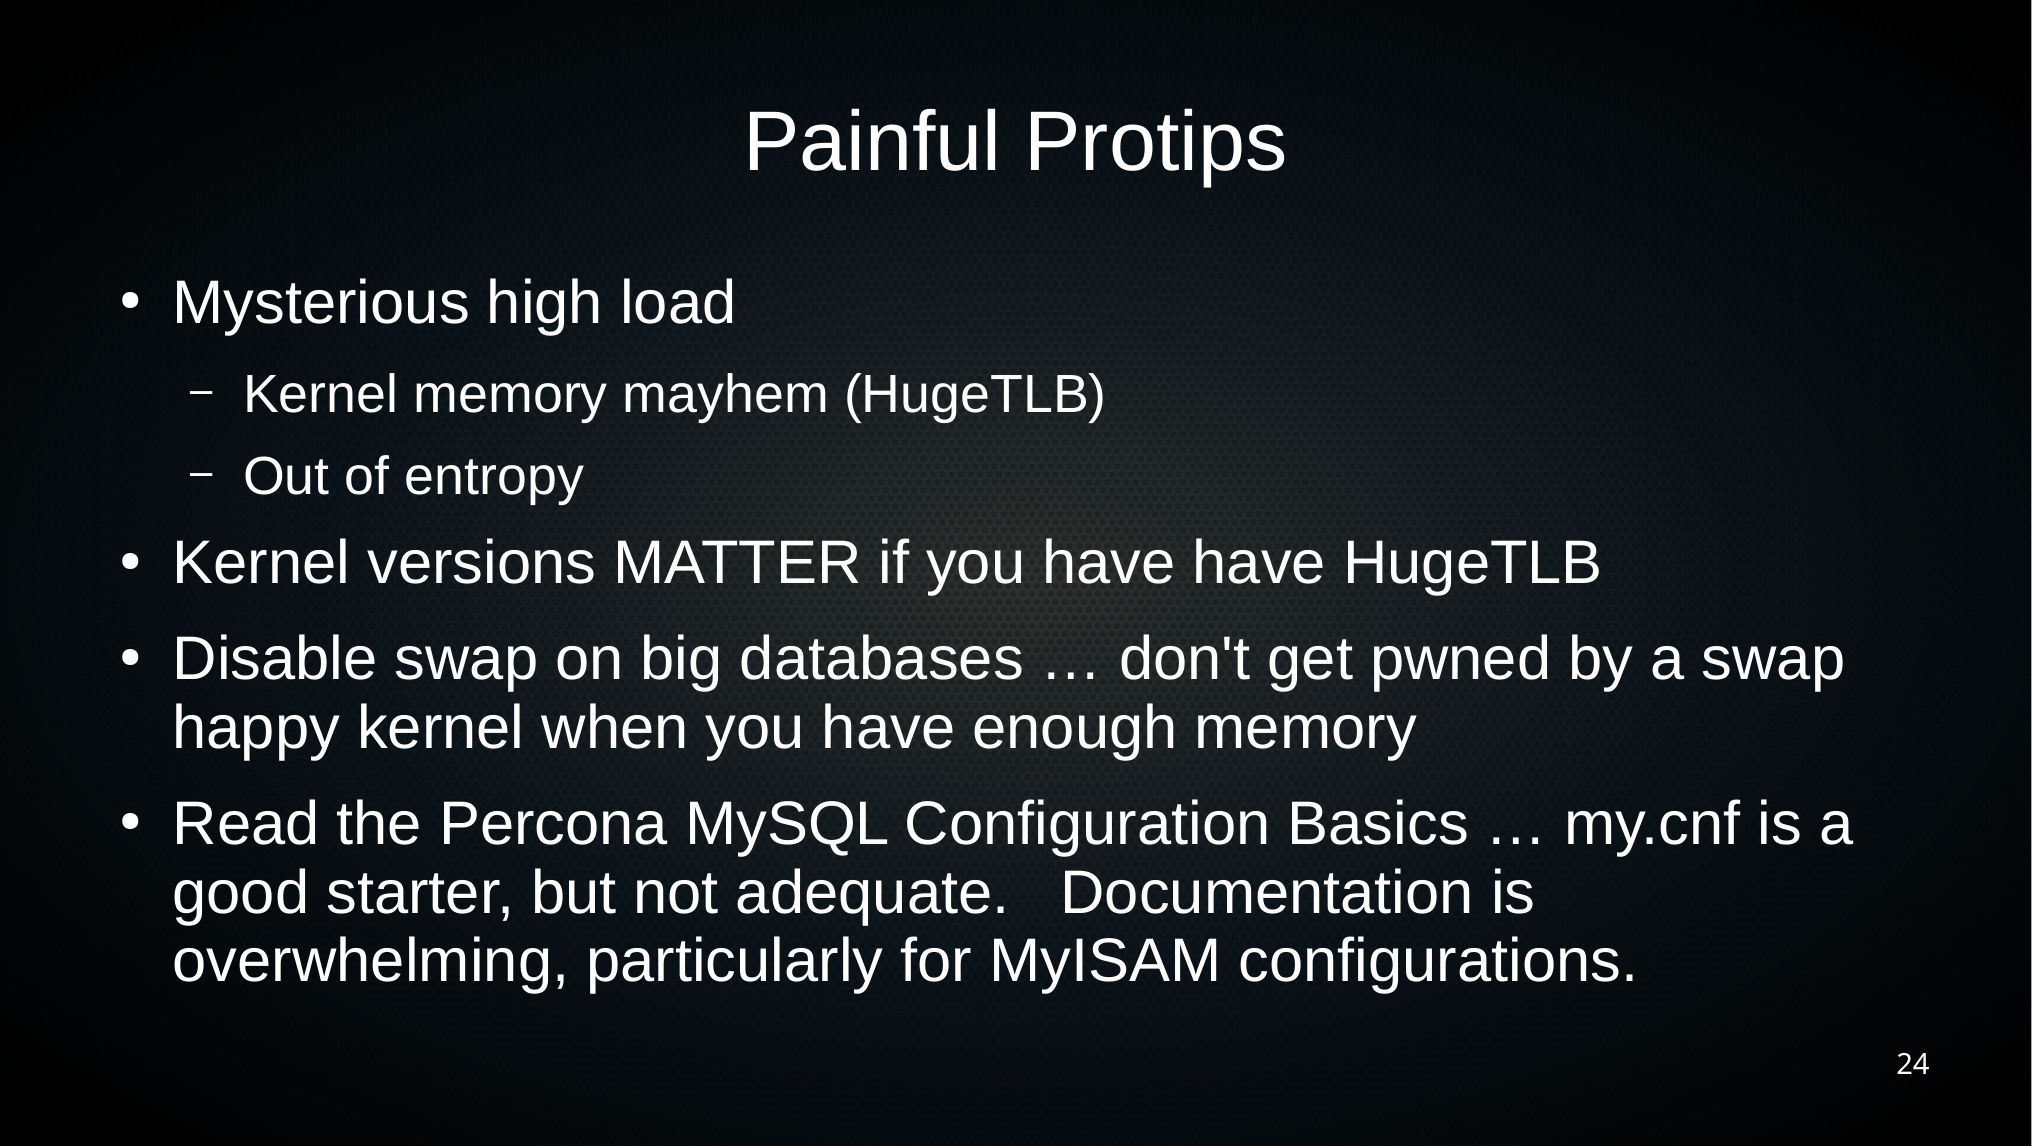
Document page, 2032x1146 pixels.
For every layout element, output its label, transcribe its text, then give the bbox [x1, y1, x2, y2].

picture [0, 0, 2032, 1146]
title Painful Protips [101, 45, 1930, 237]
list Mysterious high load Kernel memory mayhem (HugeTLB) Out of entropy Kernel versions MATTER if you have have HugeTLB Disable swap on big databases … don't get pwned by a swap happy kernel when you have enough memory Read the Percona MySQL Configuration Basics … my.cnf is a good starter, but not adequate. Documentation is overwhelming, particularly for MyISAM configurations. [101, 268, 1890, 1025]
